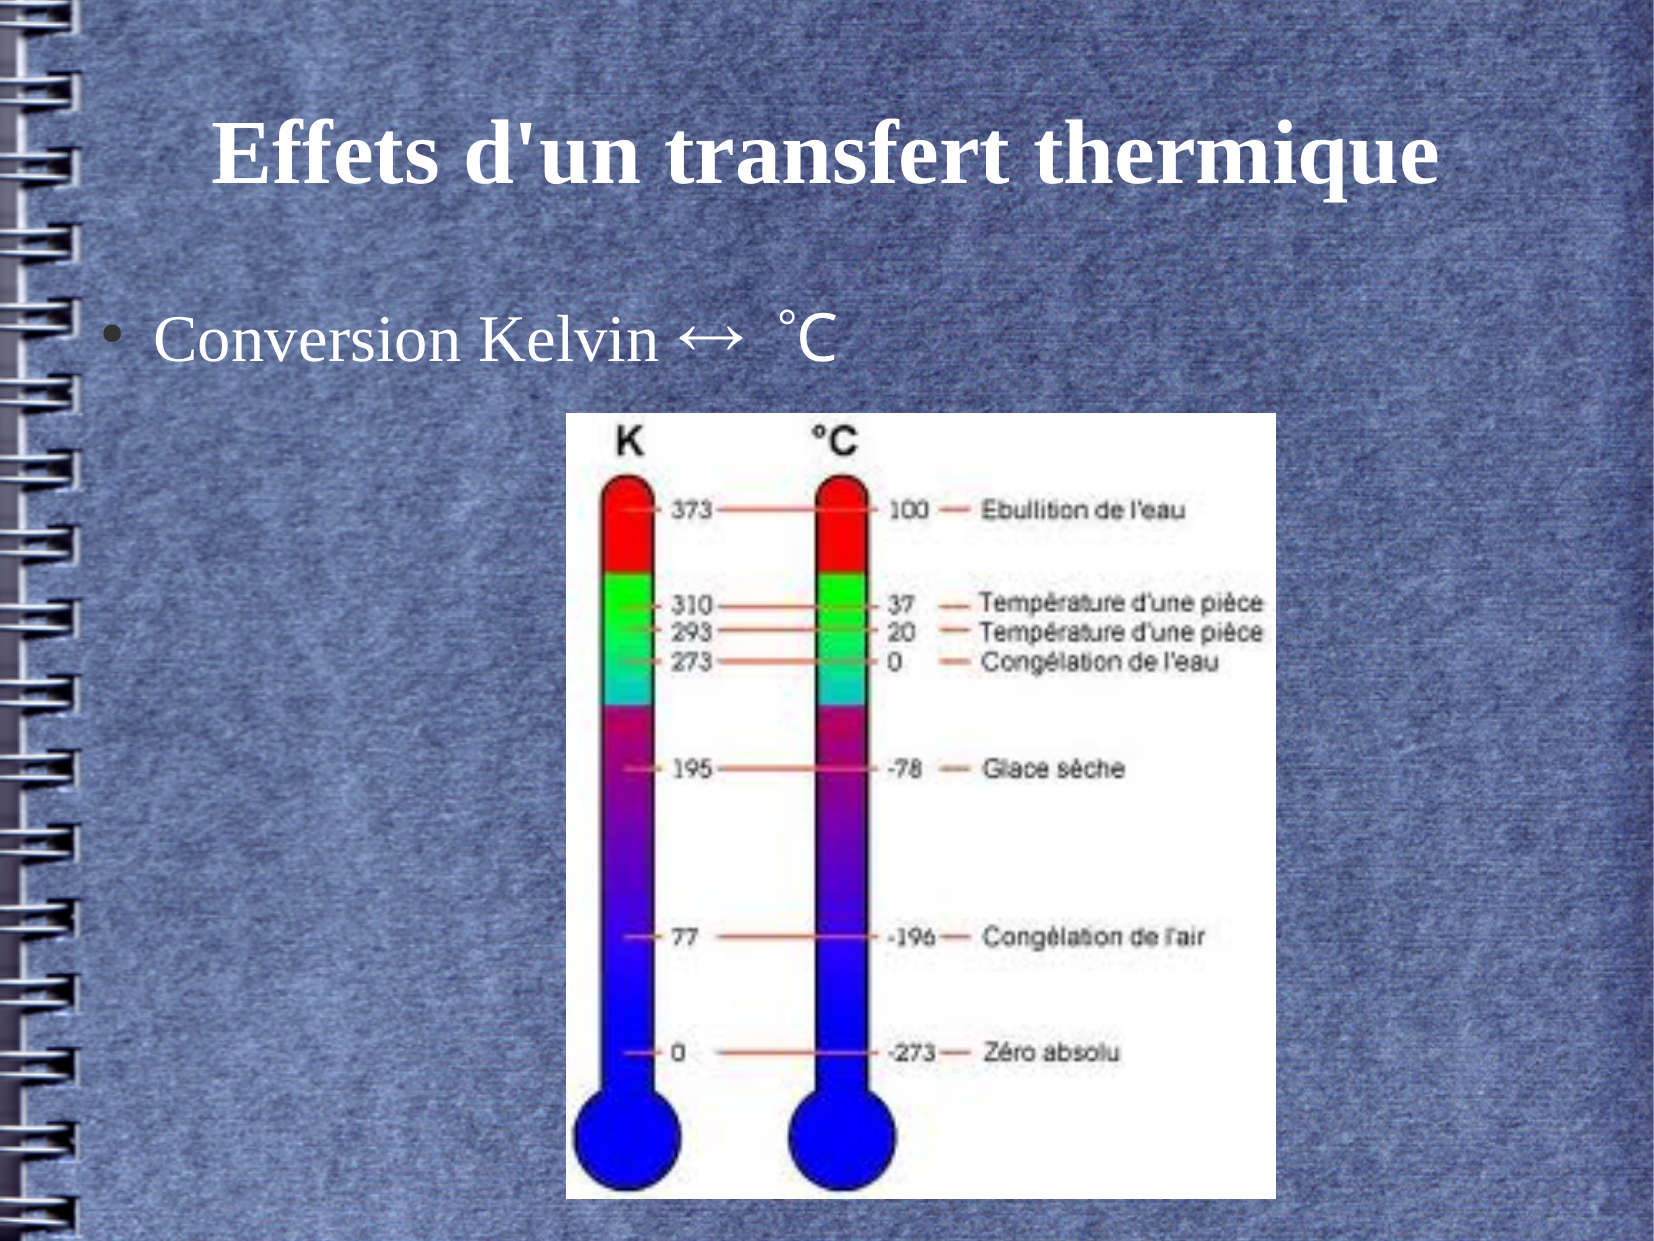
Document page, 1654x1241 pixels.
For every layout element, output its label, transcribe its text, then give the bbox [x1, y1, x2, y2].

title Effets d'un transfert thermique [82, 49, 1571, 257]
picture [0, 0, 1654, 1241]
list Conversion Kelvin « °C [82, 290, 1571, 1109]
